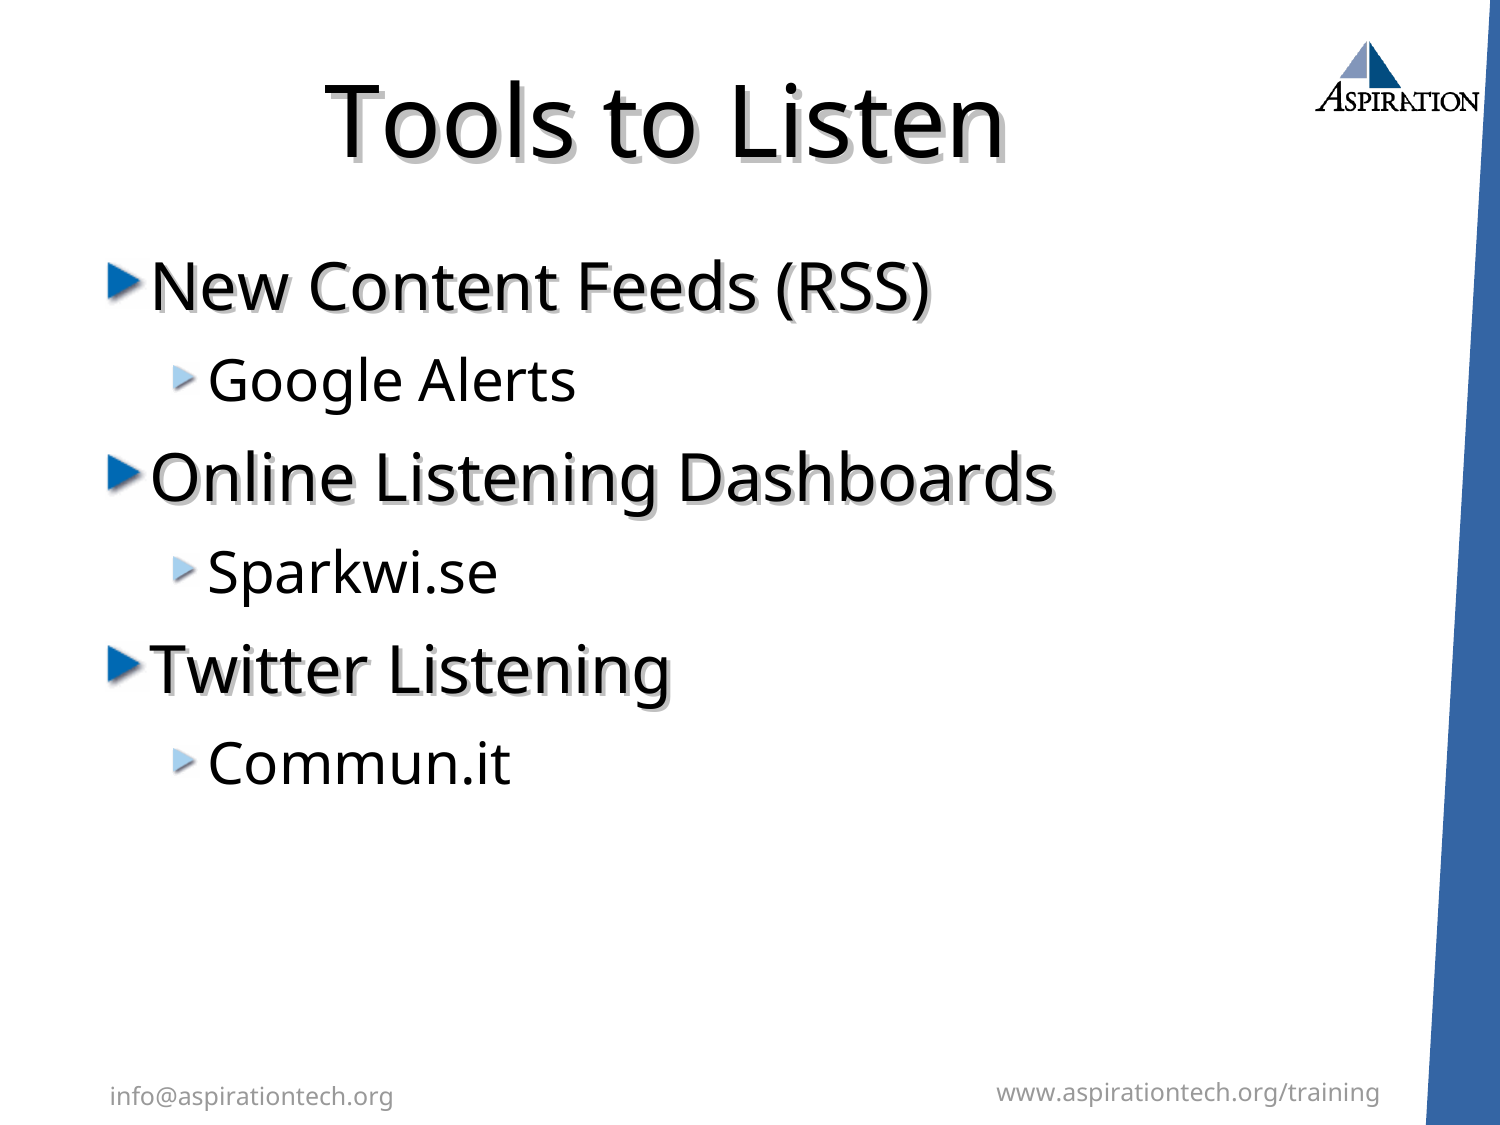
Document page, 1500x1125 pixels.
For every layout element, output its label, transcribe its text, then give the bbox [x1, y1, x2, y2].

picture [1315, 41, 1480, 120]
list New Content Feeds (RSS) Google Alerts Online Listening Dashboards Sparkwi.se Twitter Listening Commun.it [49, 238, 1447, 877]
title Tools to Listen [49, 19, 1284, 206]
